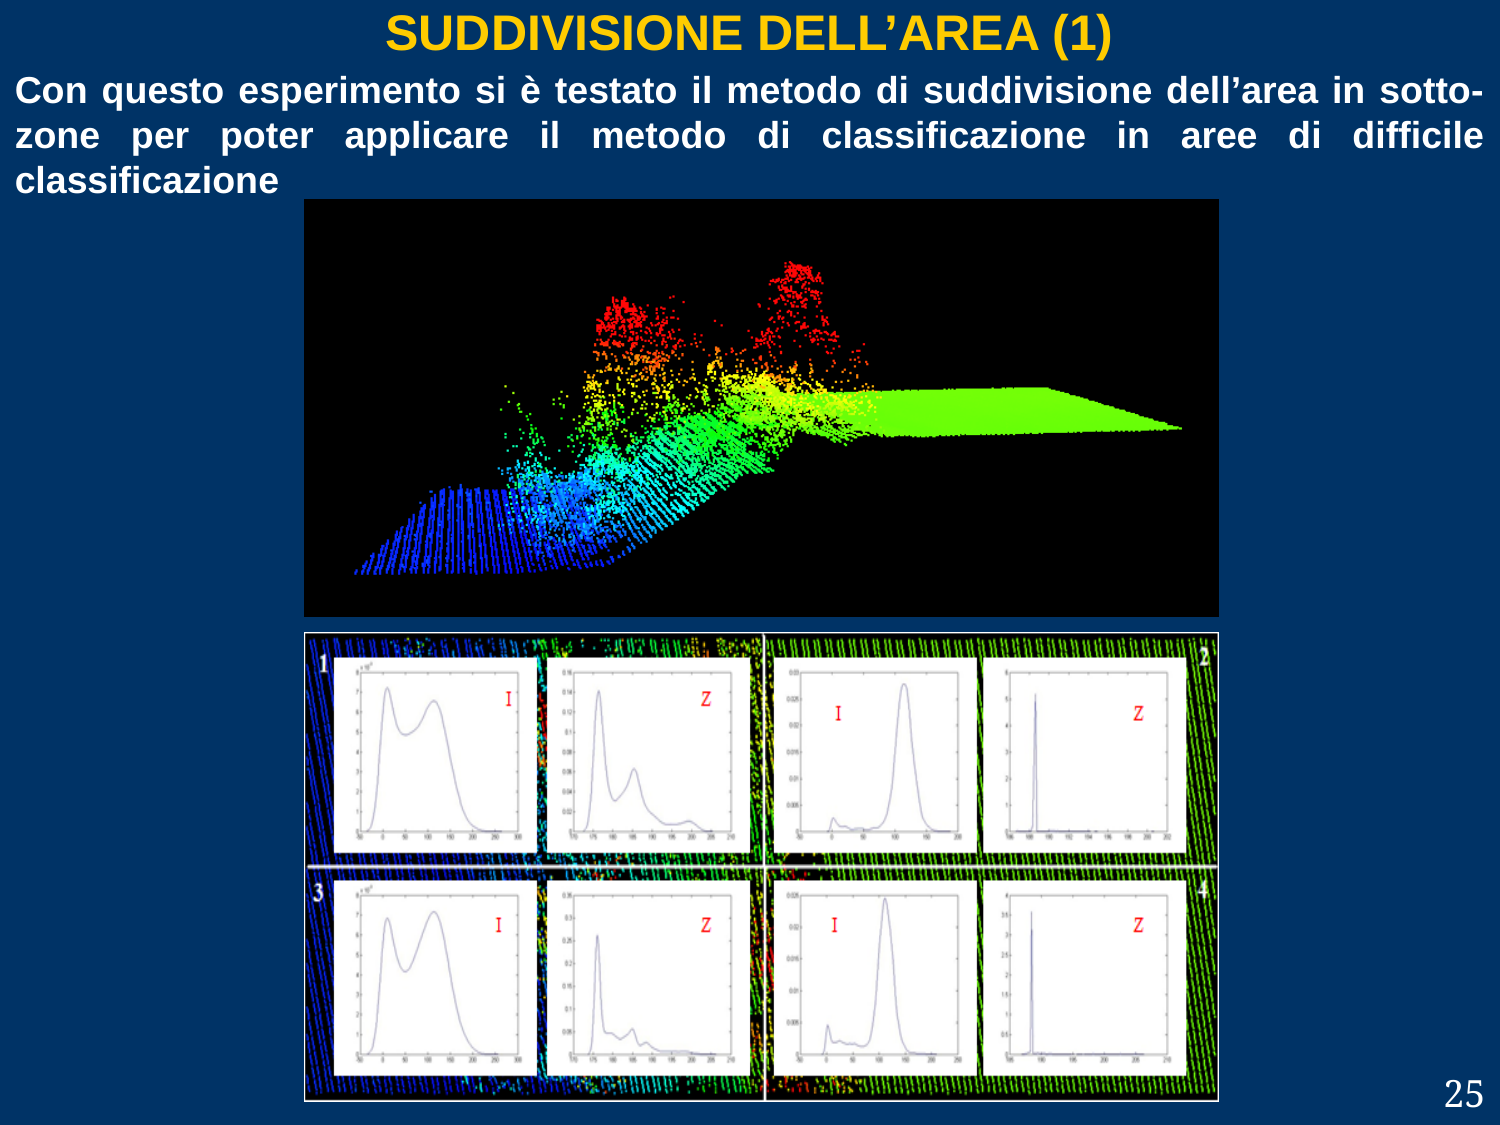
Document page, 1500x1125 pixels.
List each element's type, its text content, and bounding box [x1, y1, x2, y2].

slide_number <numero> [1149, 1062, 1500, 1125]
text_box SUDDIVISIONE DELL’AREA (1) [0, 0, 1500, 58]
text_box Con questo esperimento si è testato il metodo di suddivisione dell’area in sotto-zone per poter applicare il metodo di classificazione in aree di difficile classificazione [0, 58, 1500, 209]
picture [304, 632, 1219, 1102]
picture [304, 209, 1219, 617]
